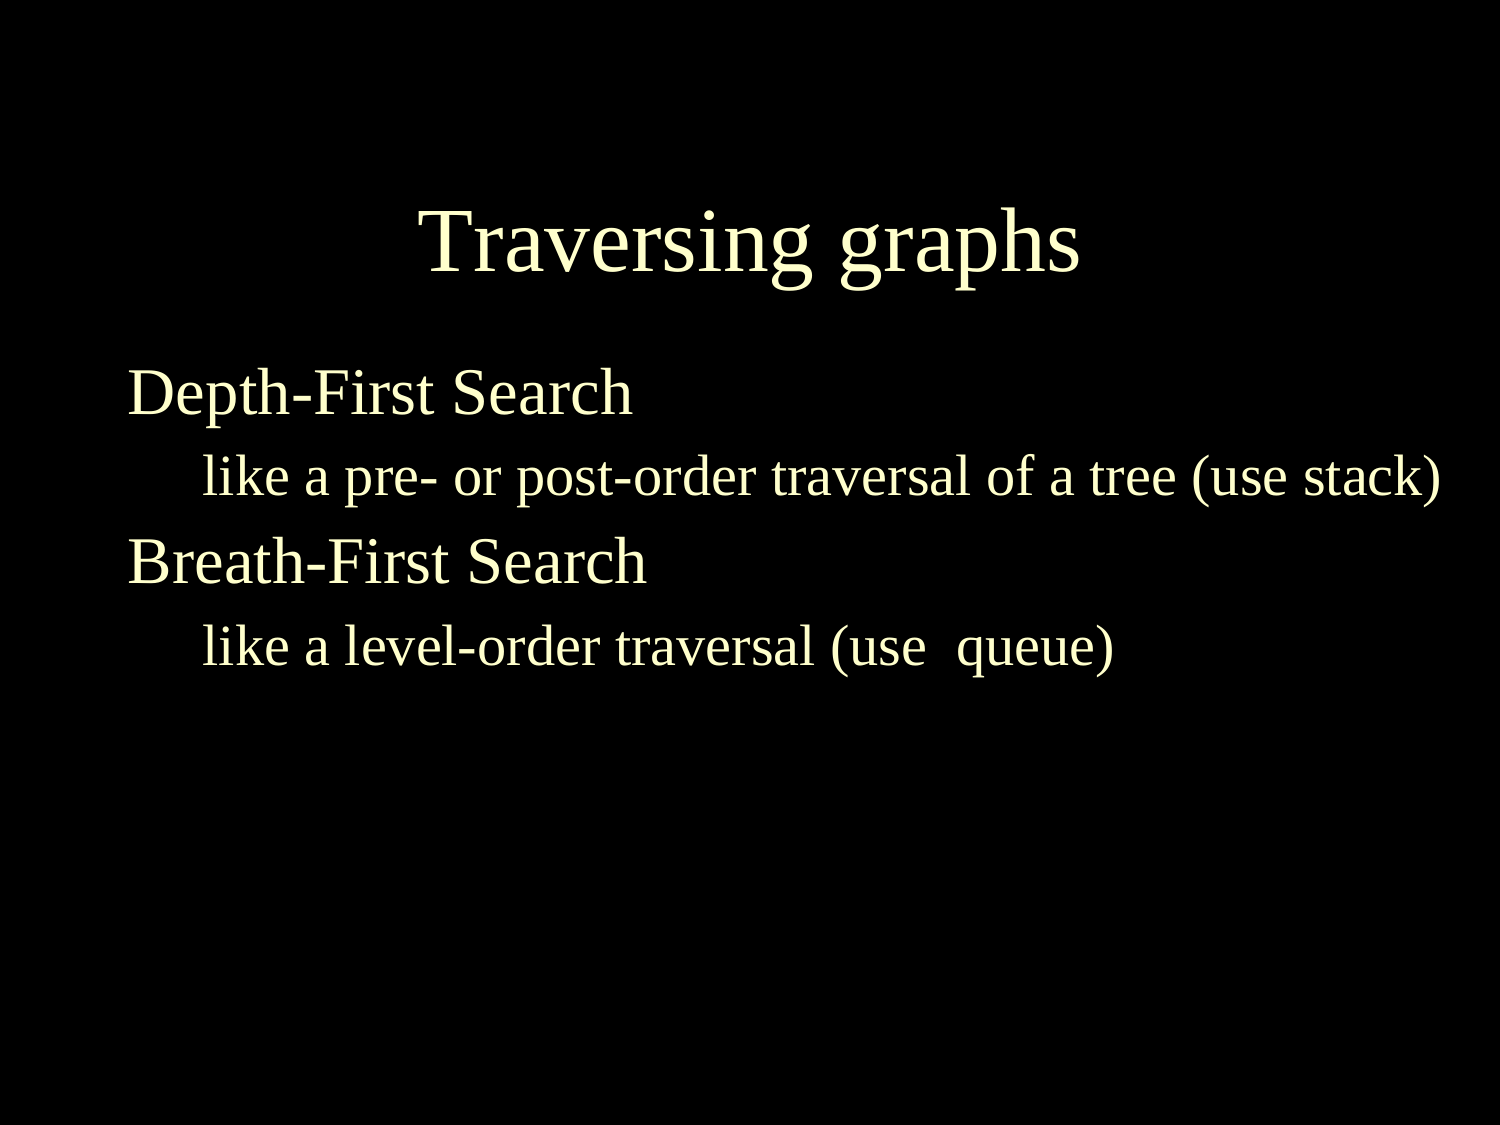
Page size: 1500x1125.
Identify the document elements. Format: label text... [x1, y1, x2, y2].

list Depth-First Search like a pre- or post-order traversal of a tree (use stack) Breath-First Search like a level-order traversal (use queue) [112, 347, 1482, 1026]
title Traversing graphs [22, 145, 1480, 336]
